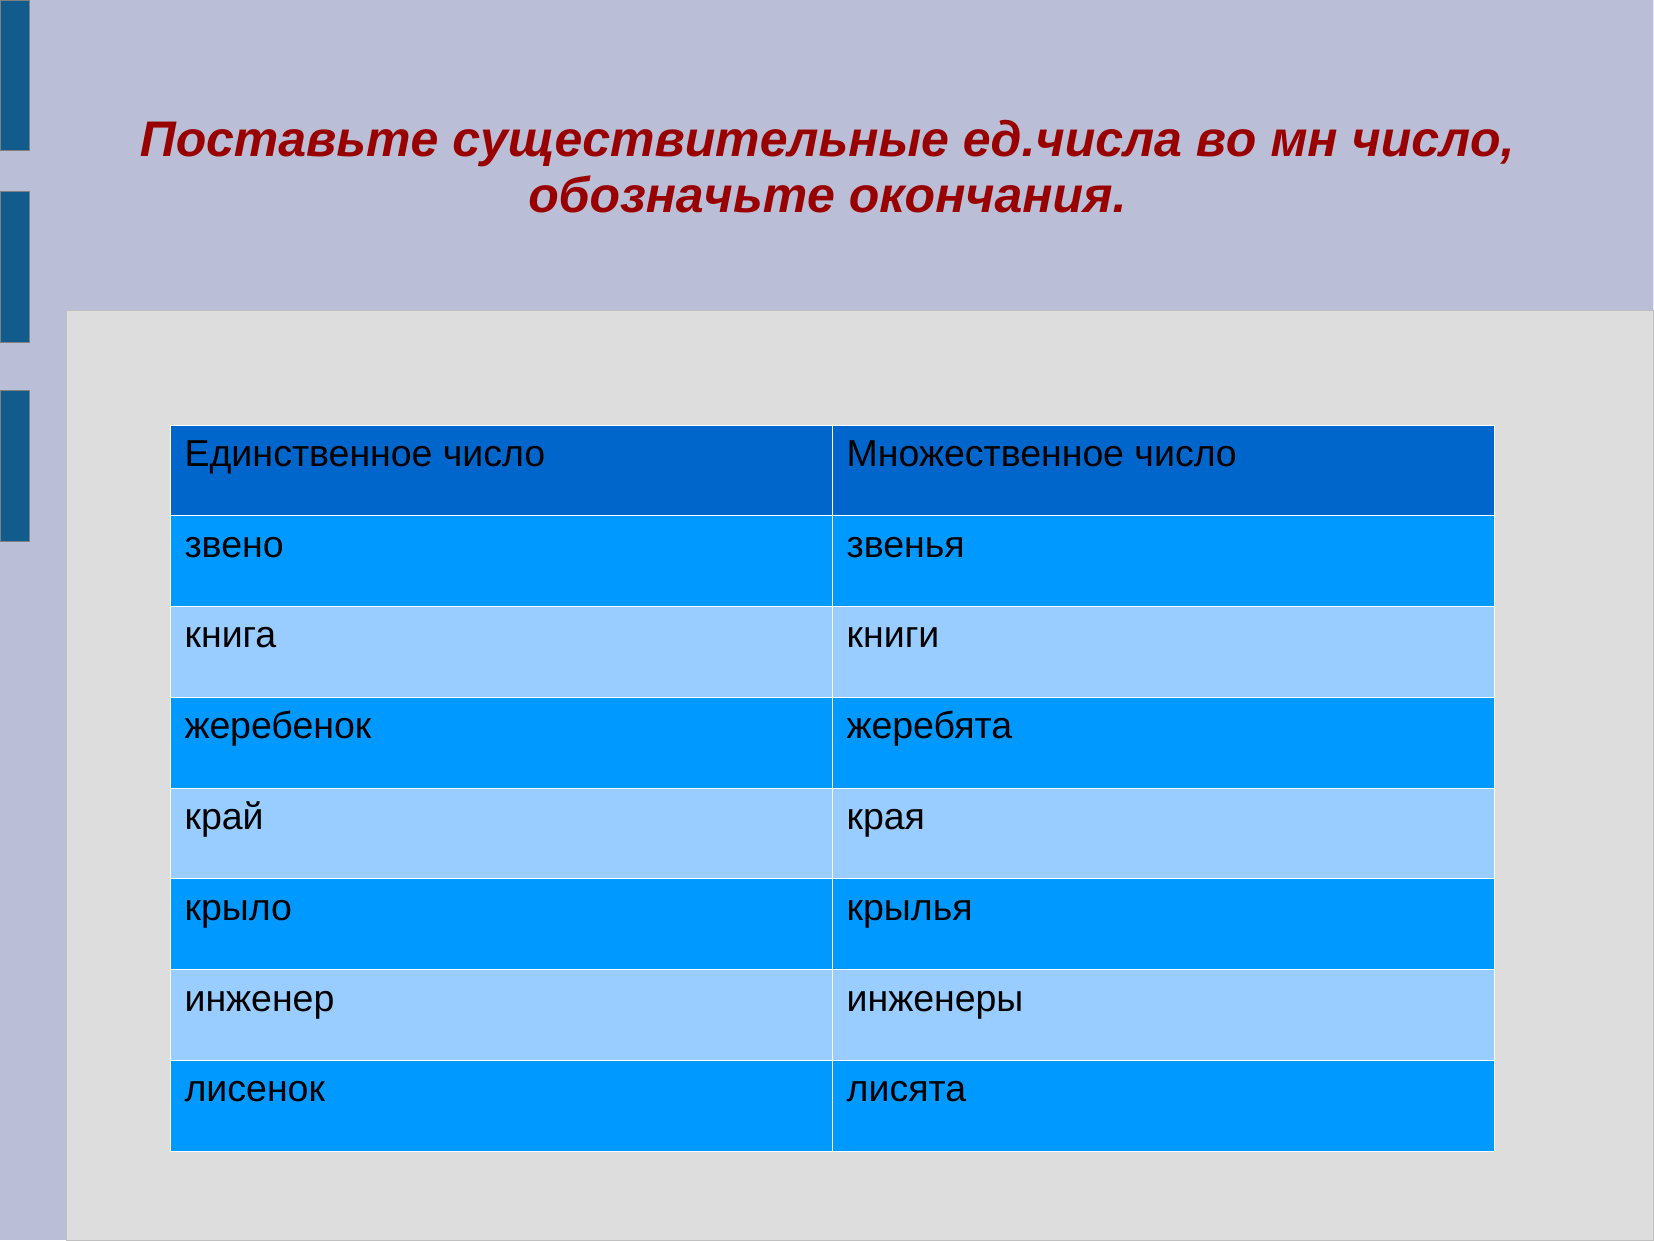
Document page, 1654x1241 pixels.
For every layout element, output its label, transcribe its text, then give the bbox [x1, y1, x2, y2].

table_cell инженеры [833, 970, 1494, 1060]
table_cell жеребята [833, 698, 1494, 788]
table_cell инженер [171, 970, 832, 1060]
table_cell звенья [833, 516, 1494, 606]
table_header Множественное число [833, 426, 1494, 515]
table_cell книги [833, 607, 1494, 697]
table_cell книга [171, 607, 832, 697]
title Поставьте существительные ед.числа во мн число, обозначьте окончания. [121, 91, 1534, 299]
table_header Единственное число [171, 426, 832, 515]
table_cell края [833, 789, 1494, 878]
table_cell звено [171, 516, 832, 606]
table_cell край [171, 789, 832, 878]
table_cell жеребенок [171, 698, 832, 788]
table_cell крылья [833, 879, 1494, 969]
table_cell крыло [171, 879, 832, 969]
table_cell лисенок [171, 1061, 832, 1151]
table_cell лисята [833, 1061, 1494, 1151]
